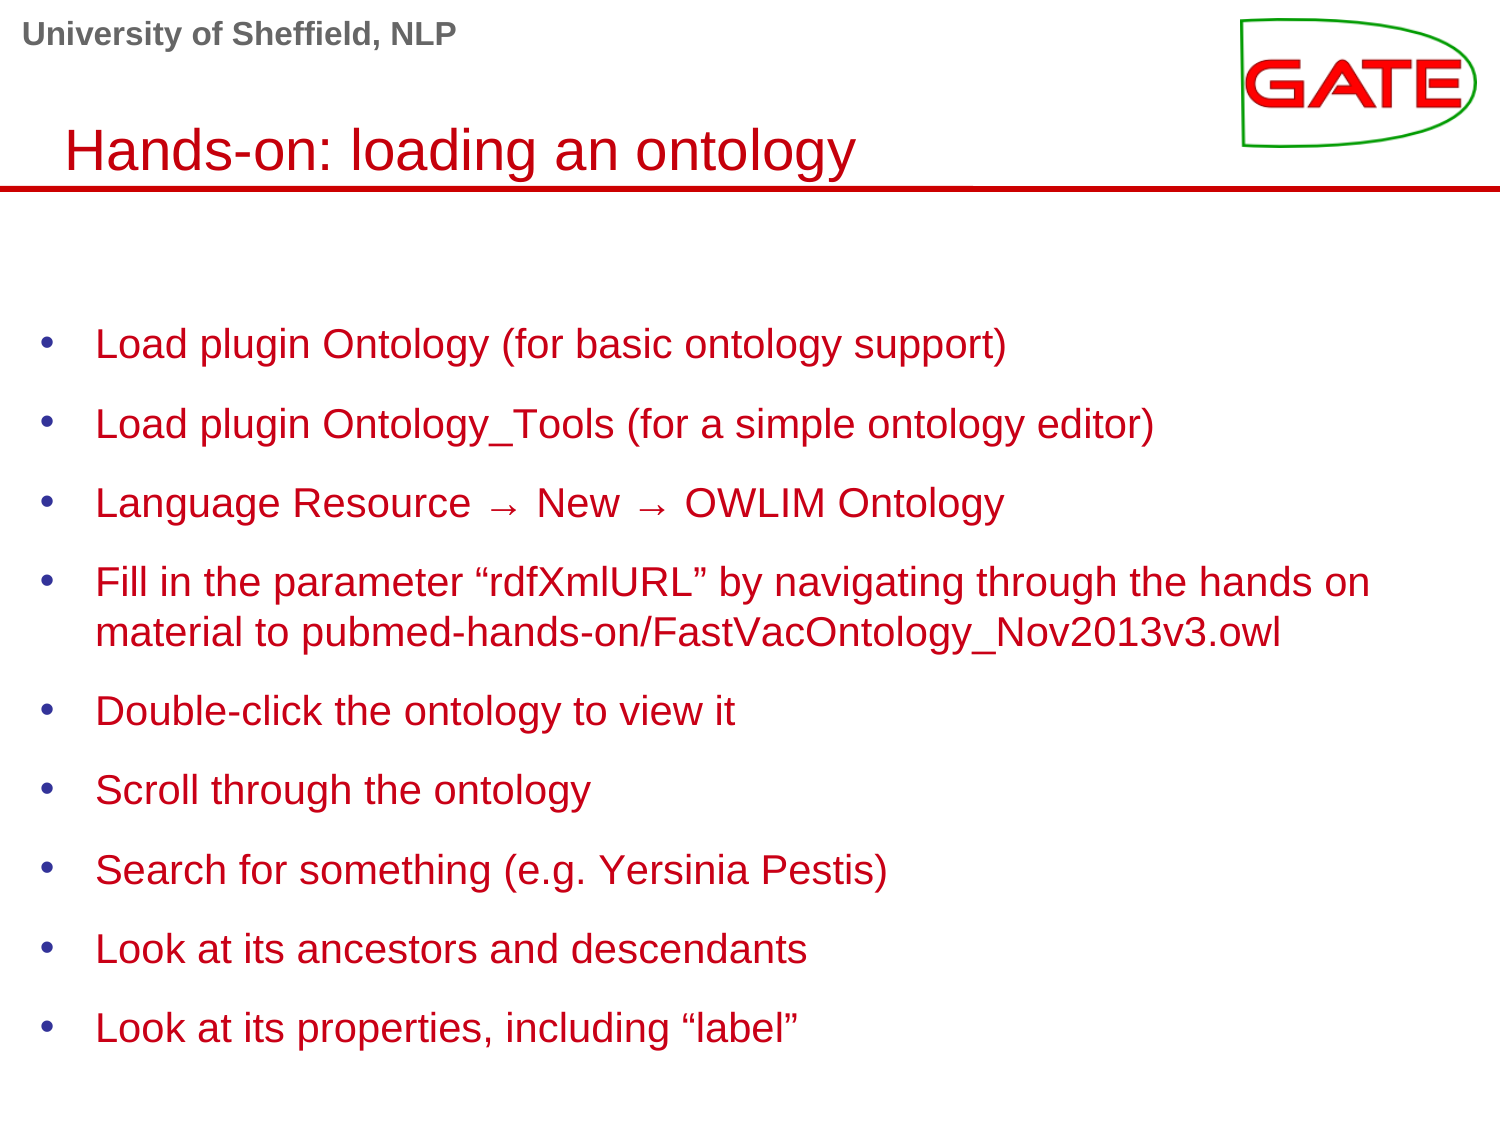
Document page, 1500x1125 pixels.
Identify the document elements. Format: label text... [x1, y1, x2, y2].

picture [1240, 18, 1477, 148]
title Hands-on: loading an ontology [49, 53, 1241, 212]
list Load plugin Ontology (for basic ontology support) Load plugin Ontology_Tools (for a simple ontology editor) Language Resource → New → OWLIM Ontology Fill in the parameter “rdfXmlURL” by navigating through the hands on material to pubmed-hands-on/FastVacOntology_Nov2013v3.owl Double-click the ontology to view it Scroll through the ontology Search for something (e.g. Yersinia Pestis) Look at its ancestors and descendants Look at its properties, including “label” [25, 212, 1500, 1119]
